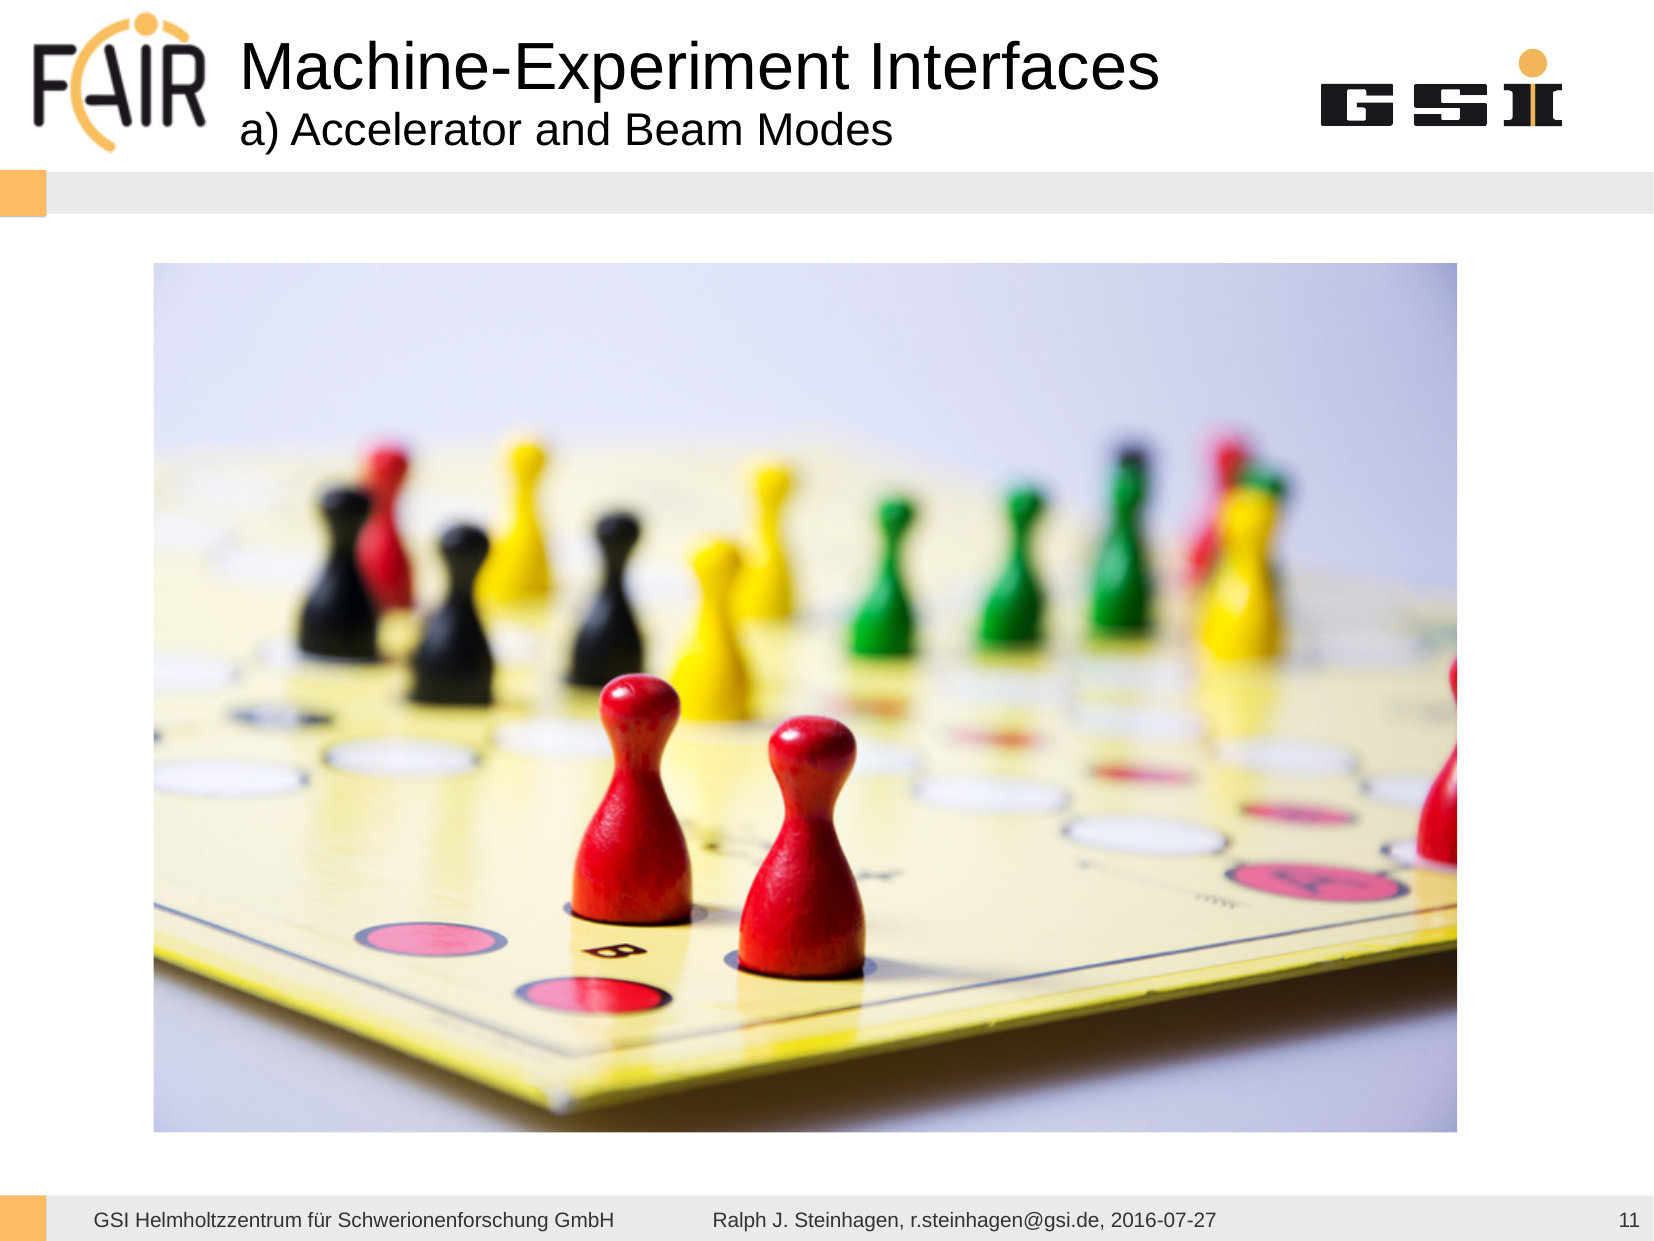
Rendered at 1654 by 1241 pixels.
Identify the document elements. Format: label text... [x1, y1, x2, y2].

title Machine-Experiment Interfaces a) Accelerator and Beam Modes [239, 23, 1223, 162]
picture [1319, 46, 1564, 129]
picture [33, 10, 207, 155]
picture [153, 263, 1458, 1133]
